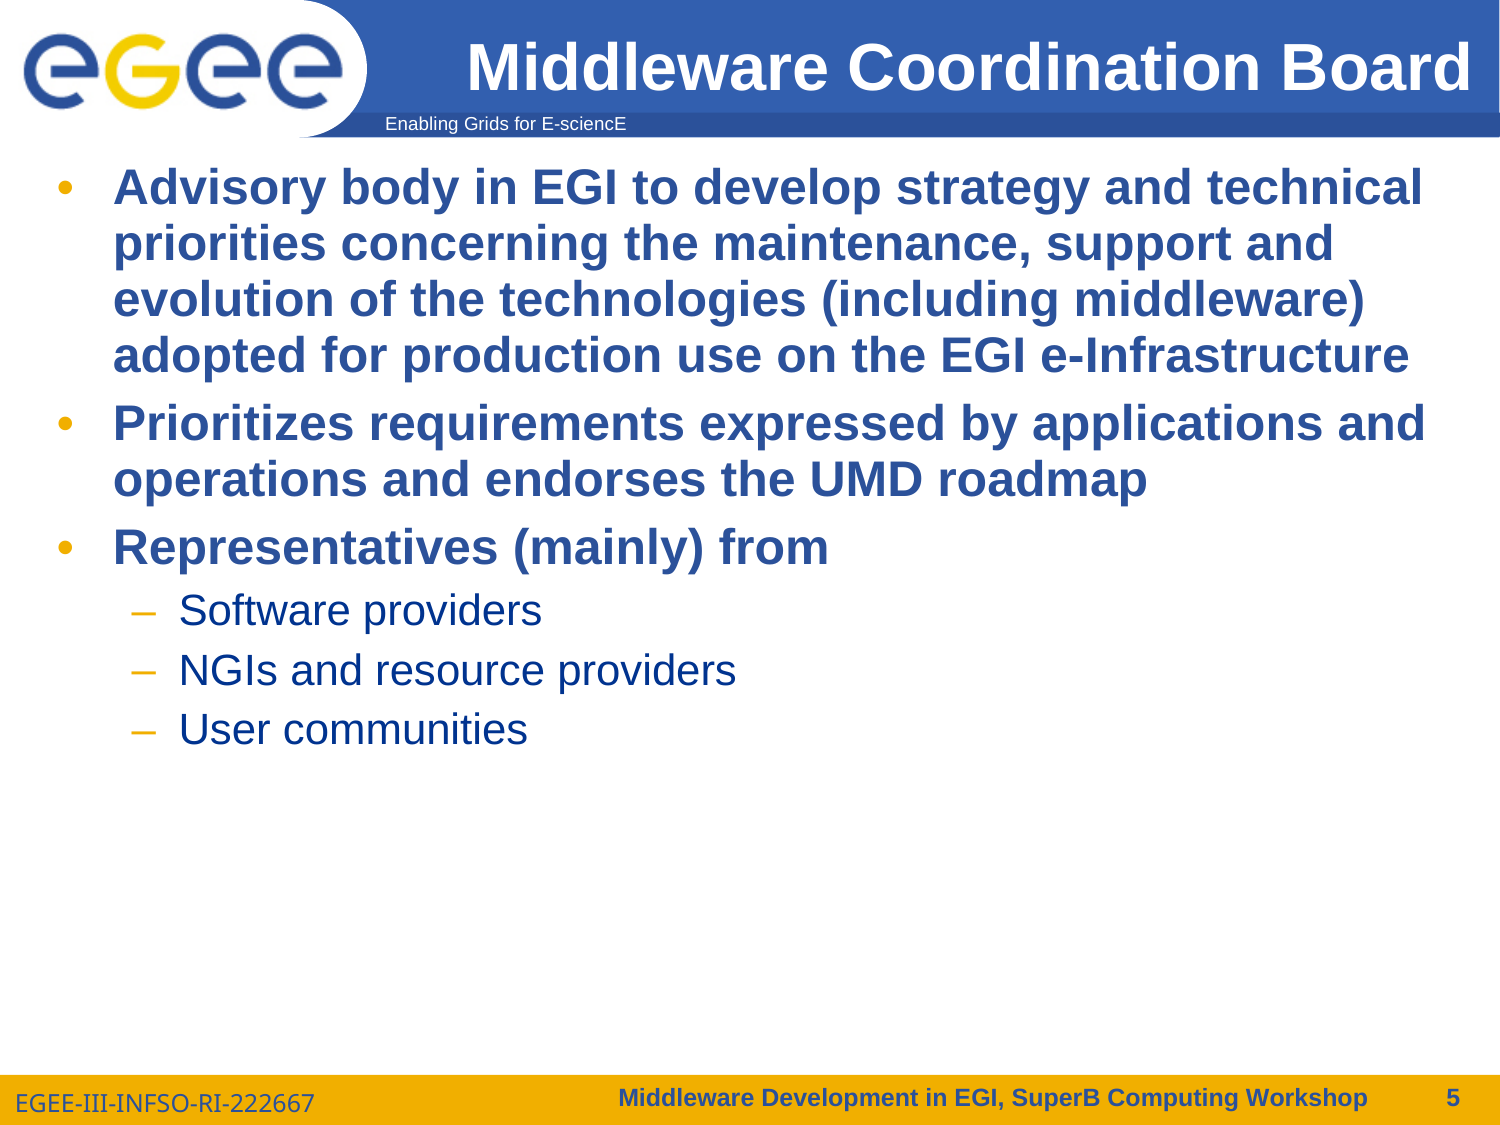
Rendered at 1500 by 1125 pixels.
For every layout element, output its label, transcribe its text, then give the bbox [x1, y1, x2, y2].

list Advisory body in EGI to develop strategy and technical priorities concerning the maintenance, support and evolution of the technologies (including middleware) adopted for production use on the EGI e-Infrastructure Prioritizes requirements expressed by applications and operations and endorses the UMD roadmap Representatives (mainly) from Software providers NGIs and resource providers User communities [56, 159, 1466, 888]
title Middleware Coordination Board [369, 0, 1475, 148]
picture [18, 30, 349, 112]
